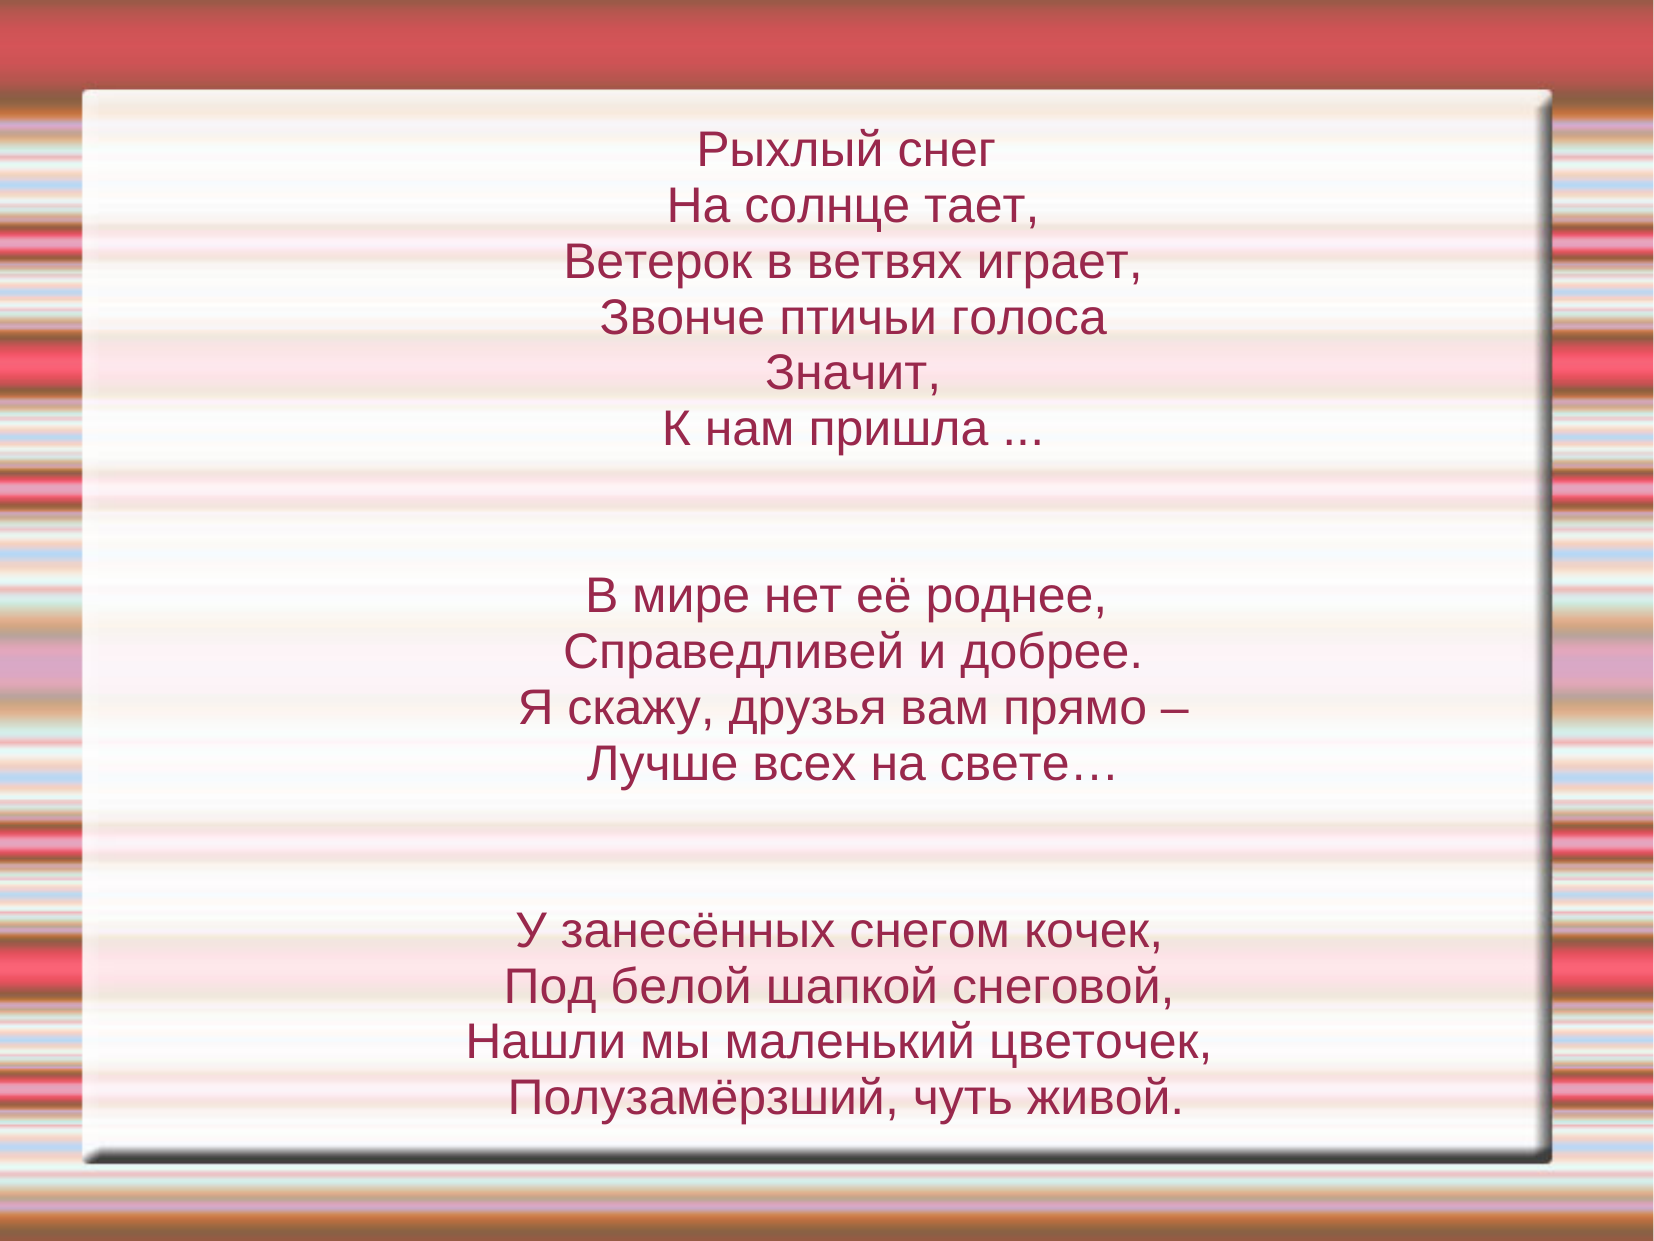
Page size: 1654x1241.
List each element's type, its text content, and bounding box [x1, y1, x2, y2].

picture [0, 0, 1654, 1241]
subtitle Рыхлый снег На солнце тает, Ветерок в ветвях играет, Звонче птичьи голоса Значит, К нам пришла ... В мире нет её роднее, Справедливей и добрее. Я скажу, друзья вам прямо – Лучше всех на свете… У занесённых снегом кочек, Под белой шапкой снеговой, Нашли мы маленький цветочек, Полузамёрзший, чуть живой. [121, 114, 1534, 1132]
